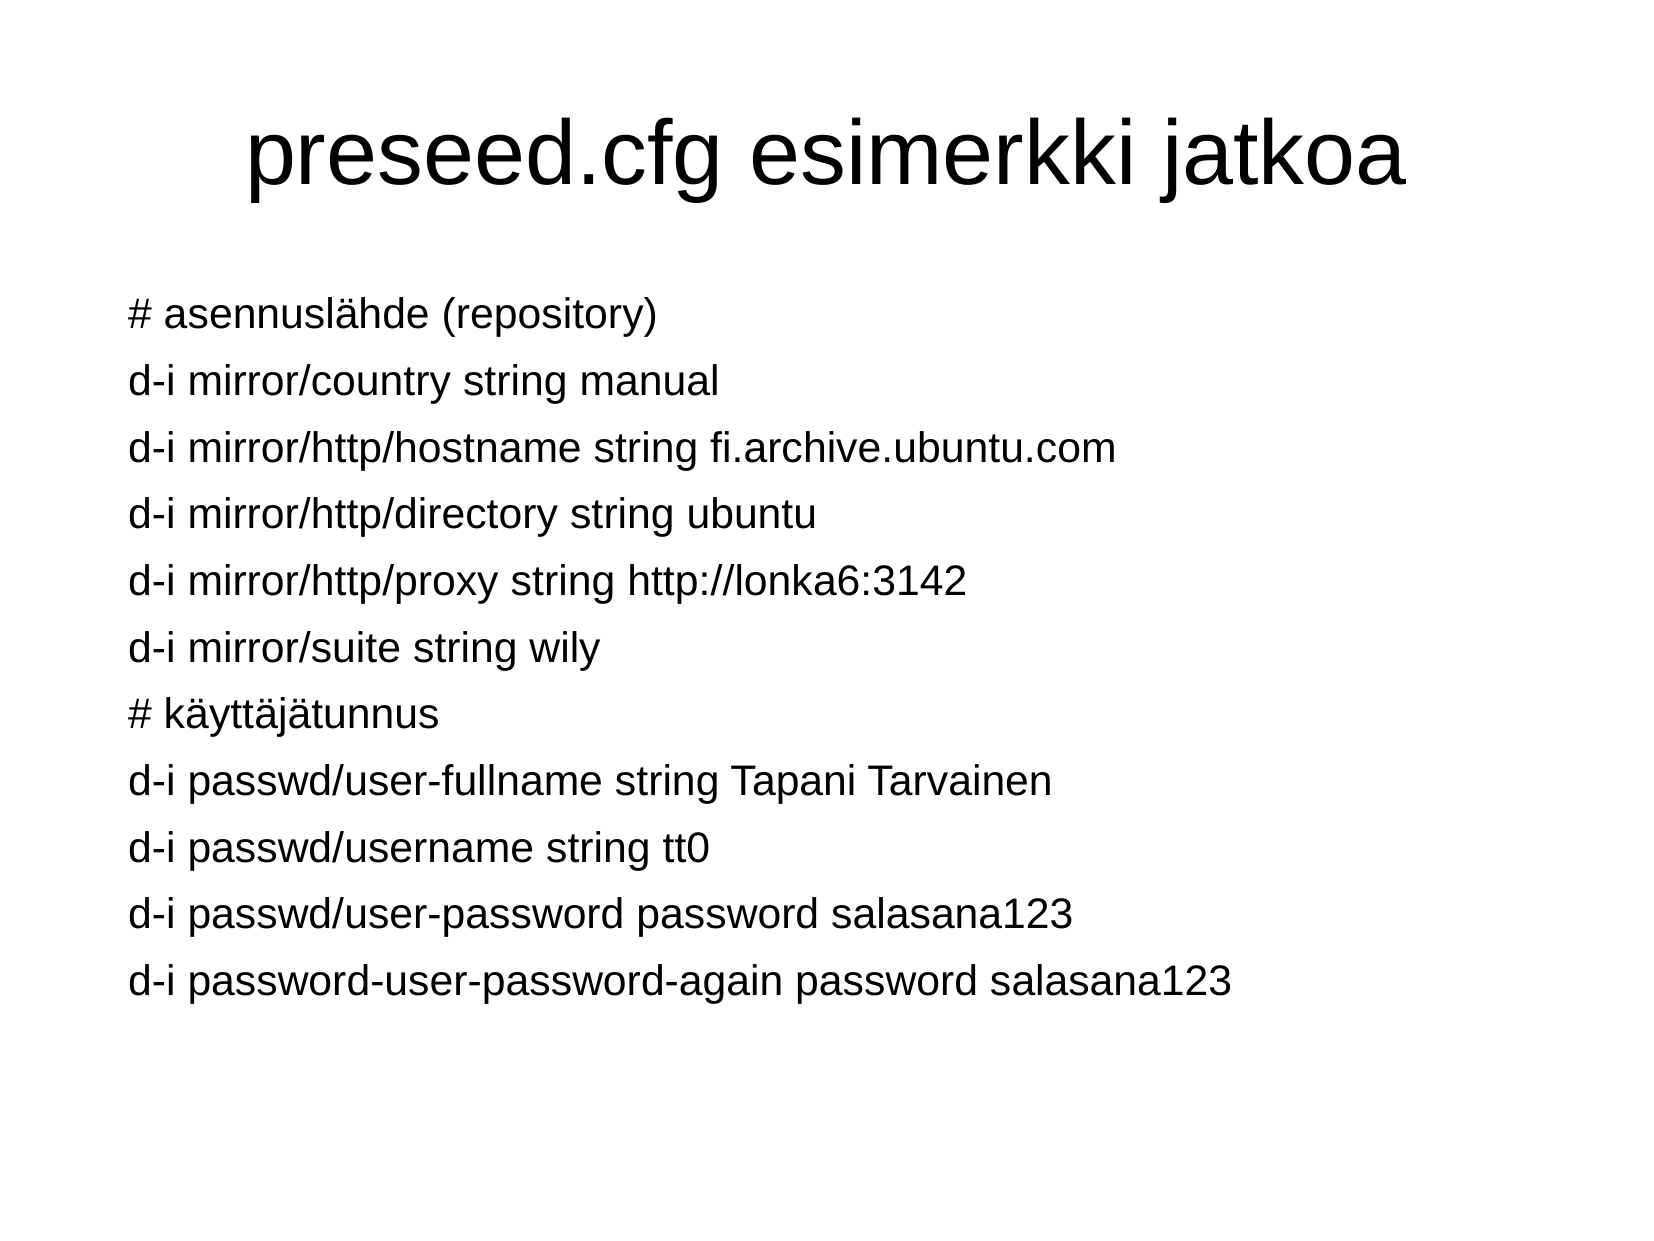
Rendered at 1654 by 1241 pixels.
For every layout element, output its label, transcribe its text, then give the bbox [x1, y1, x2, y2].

list # asennuslähde (repository) d-i mirror/country string manual d-i mirror/http/hostname string fi.archive.ubuntu.com d-i mirror/http/directory string ubuntu d-i mirror/http/proxy string http://lonka6:3142 d-i mirror/suite string wily # käyttäjätunnus d-i passwd/user-fullname string Tapani Tarvainen d-i passwd/username string tt0 d-i passwd/user-password password salasana123 d-i password-user-password-again password salasana123 [82, 290, 1571, 1010]
title preseed.cfg esimerkki jatkoa [82, 49, 1571, 257]
